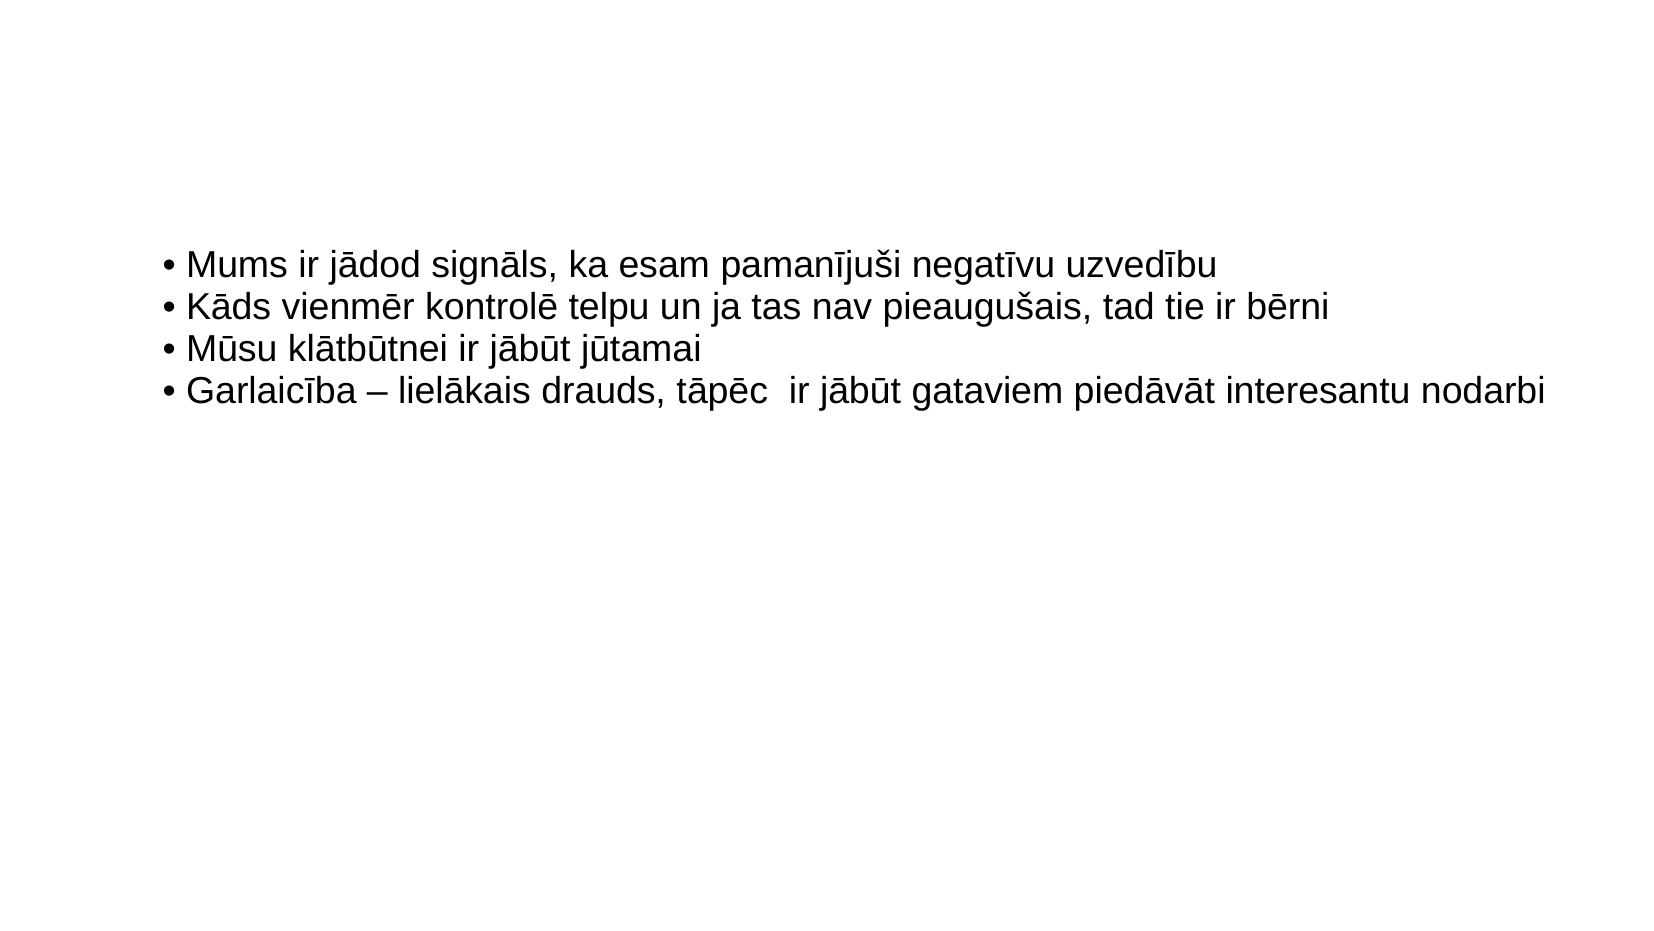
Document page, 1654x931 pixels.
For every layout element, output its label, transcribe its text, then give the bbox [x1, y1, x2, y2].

text_box • Mums ir jādod signāls, ka esam pamanījuši negatīvu uzvedību • Kāds vienmēr kontrolē telpu un ja tas nav pieaugušais, tad tie ir bērni • Mūsu klātbūtnei ir jābūt jūtamai • Garlaicība – lielākais drauds, tāpēc ir jābūt gataviem piedāvāt interesantu nodarbi [147, 236, 1654, 807]
